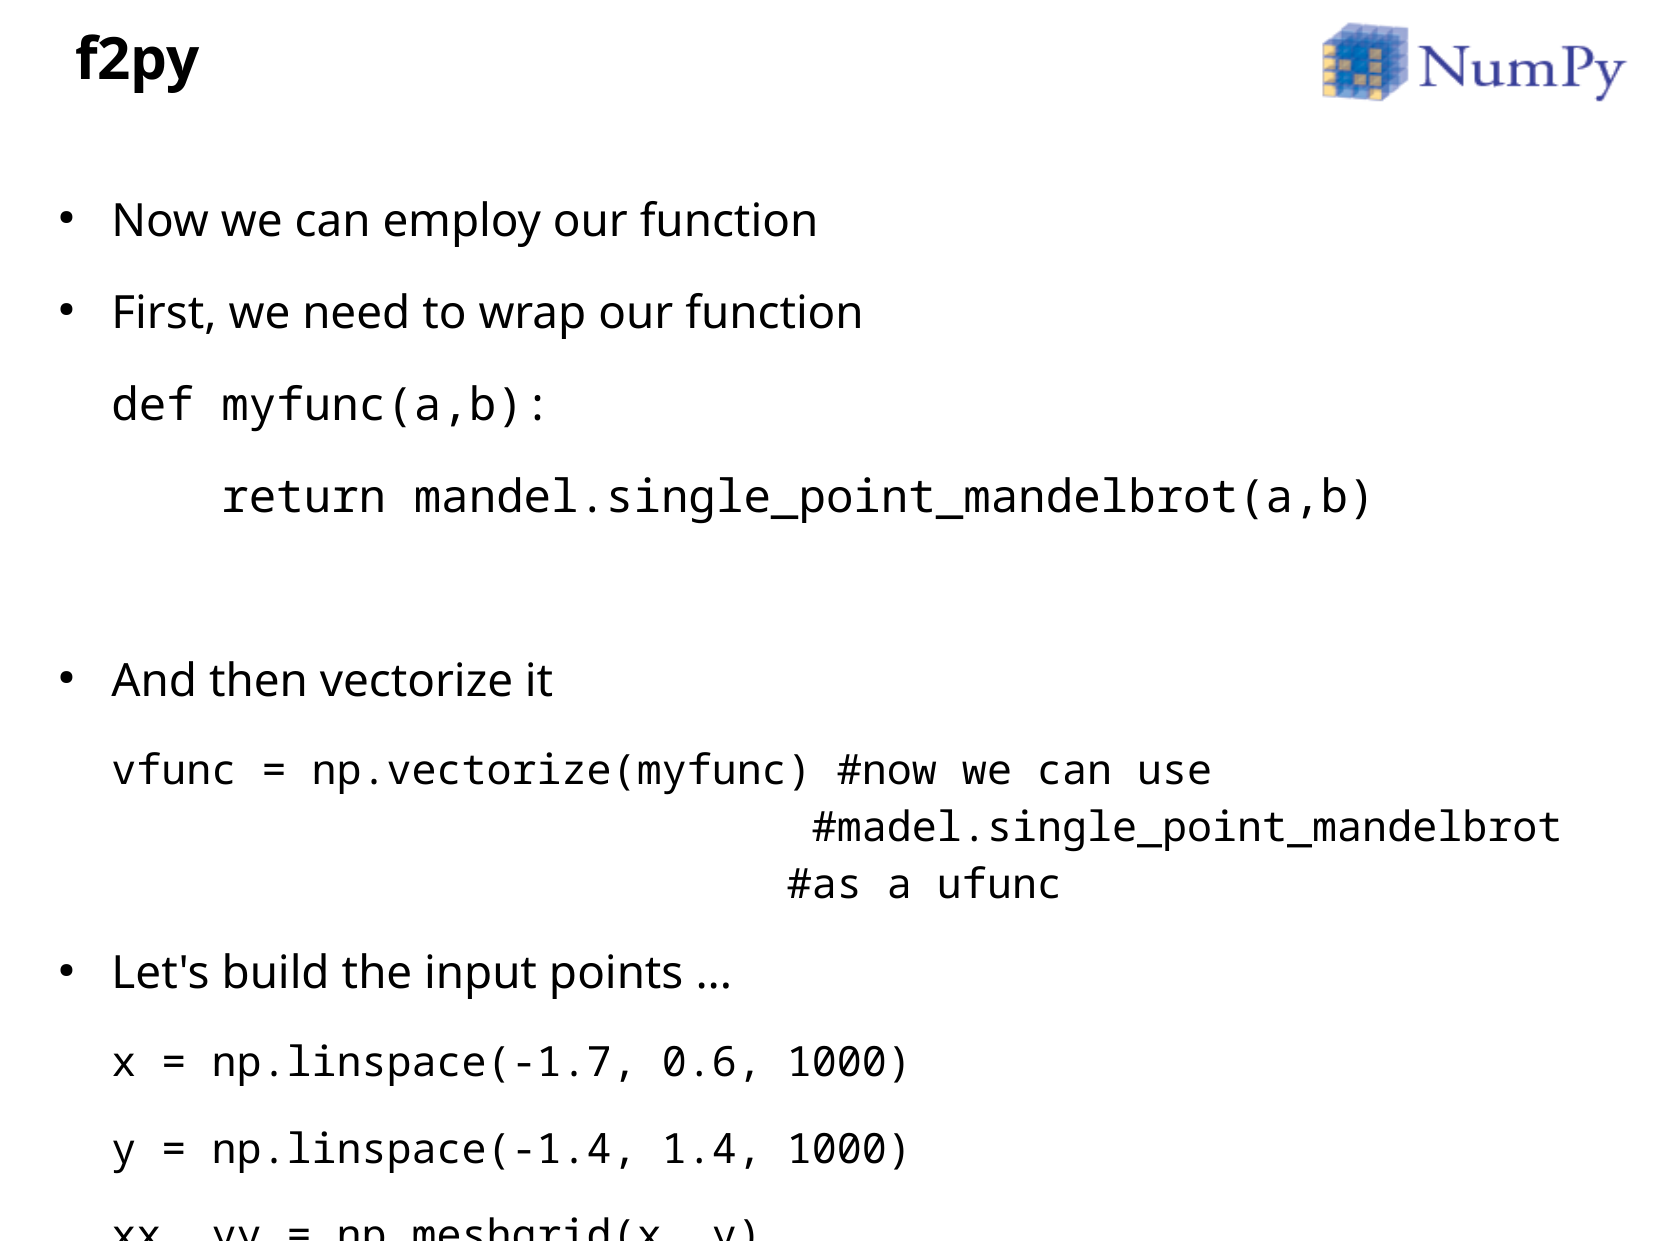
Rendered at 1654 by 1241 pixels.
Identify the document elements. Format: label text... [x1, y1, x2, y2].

title [153, 144, 1654, 263]
title f2py [75, 0, 1576, 113]
list Now we can employ our function First, we need to wrap our function def myfunc(a,b): return mandel.single_point_mandelbrot(a,b) And then vectorize it vfunc = np.vectorize(myfunc) #now we can use #madel.single_point_mandelbrot #as a ufunc Let's build the input points ... x = np.linspace(-1.7, 0.6, 1000) y = np.linspace(-1.4, 1.4, 1000) xx, yy = np.meshgrid(x, y) [40, 187, 1613, 1206]
picture [1302, 13, 1635, 113]
